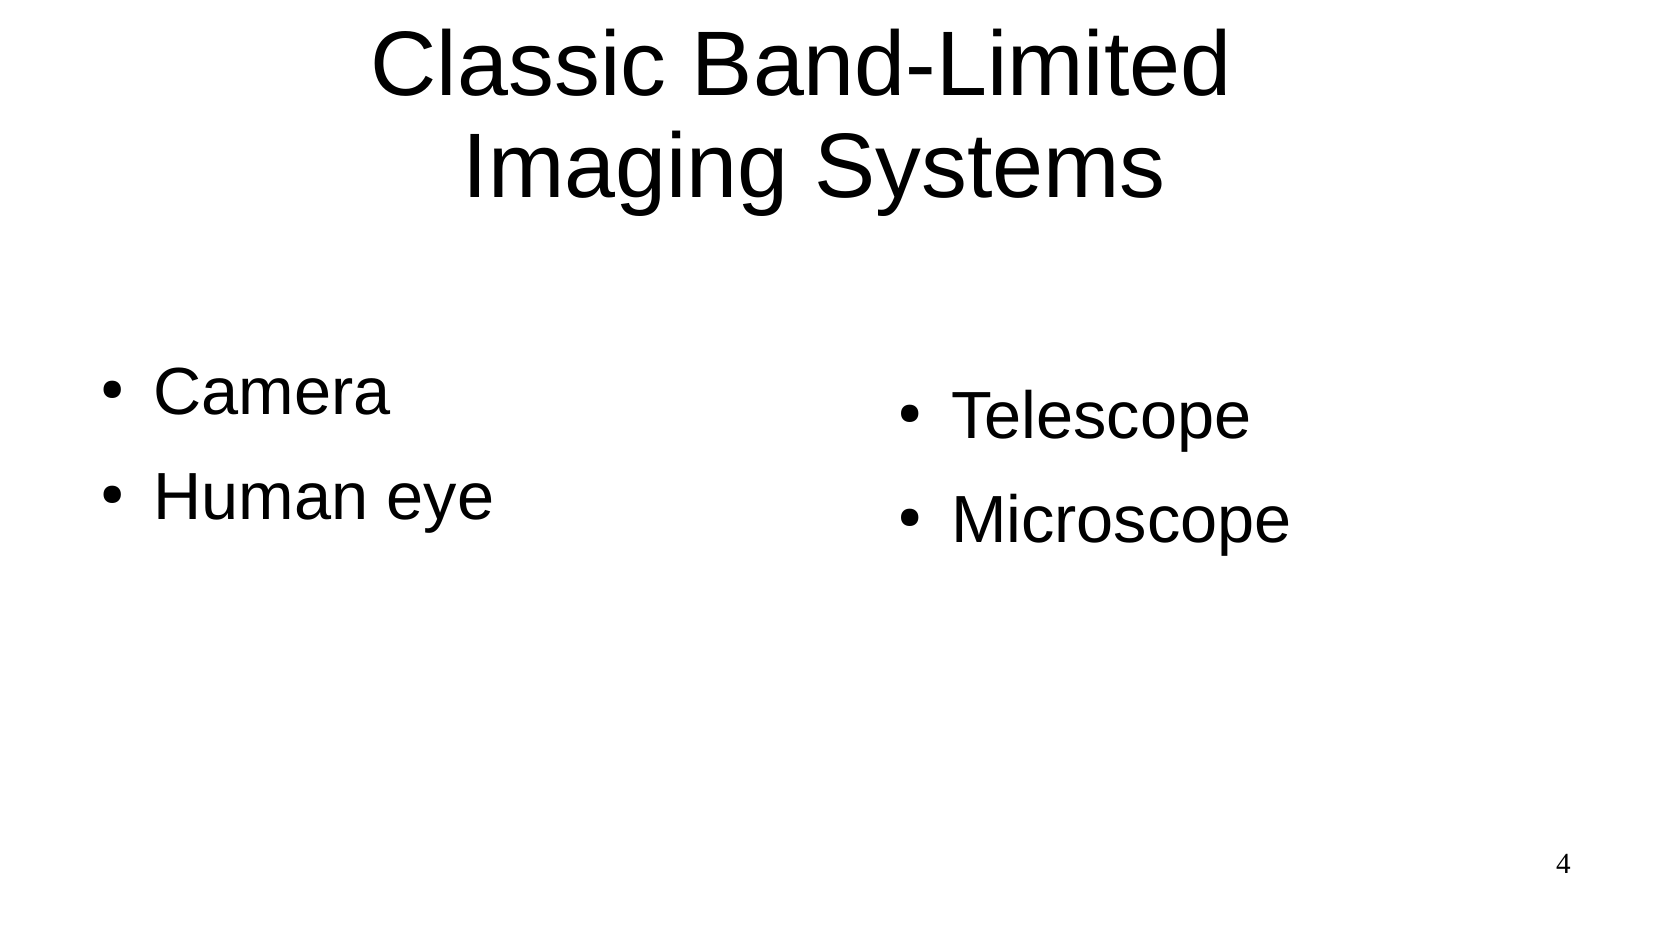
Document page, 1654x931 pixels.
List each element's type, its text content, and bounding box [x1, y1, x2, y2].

list Telescope Microscope [880, 377, 1607, 918]
list Camera Human eye [82, 354, 809, 894]
title Classic Band-Limited Imaging Systems [59, 12, 1571, 218]
